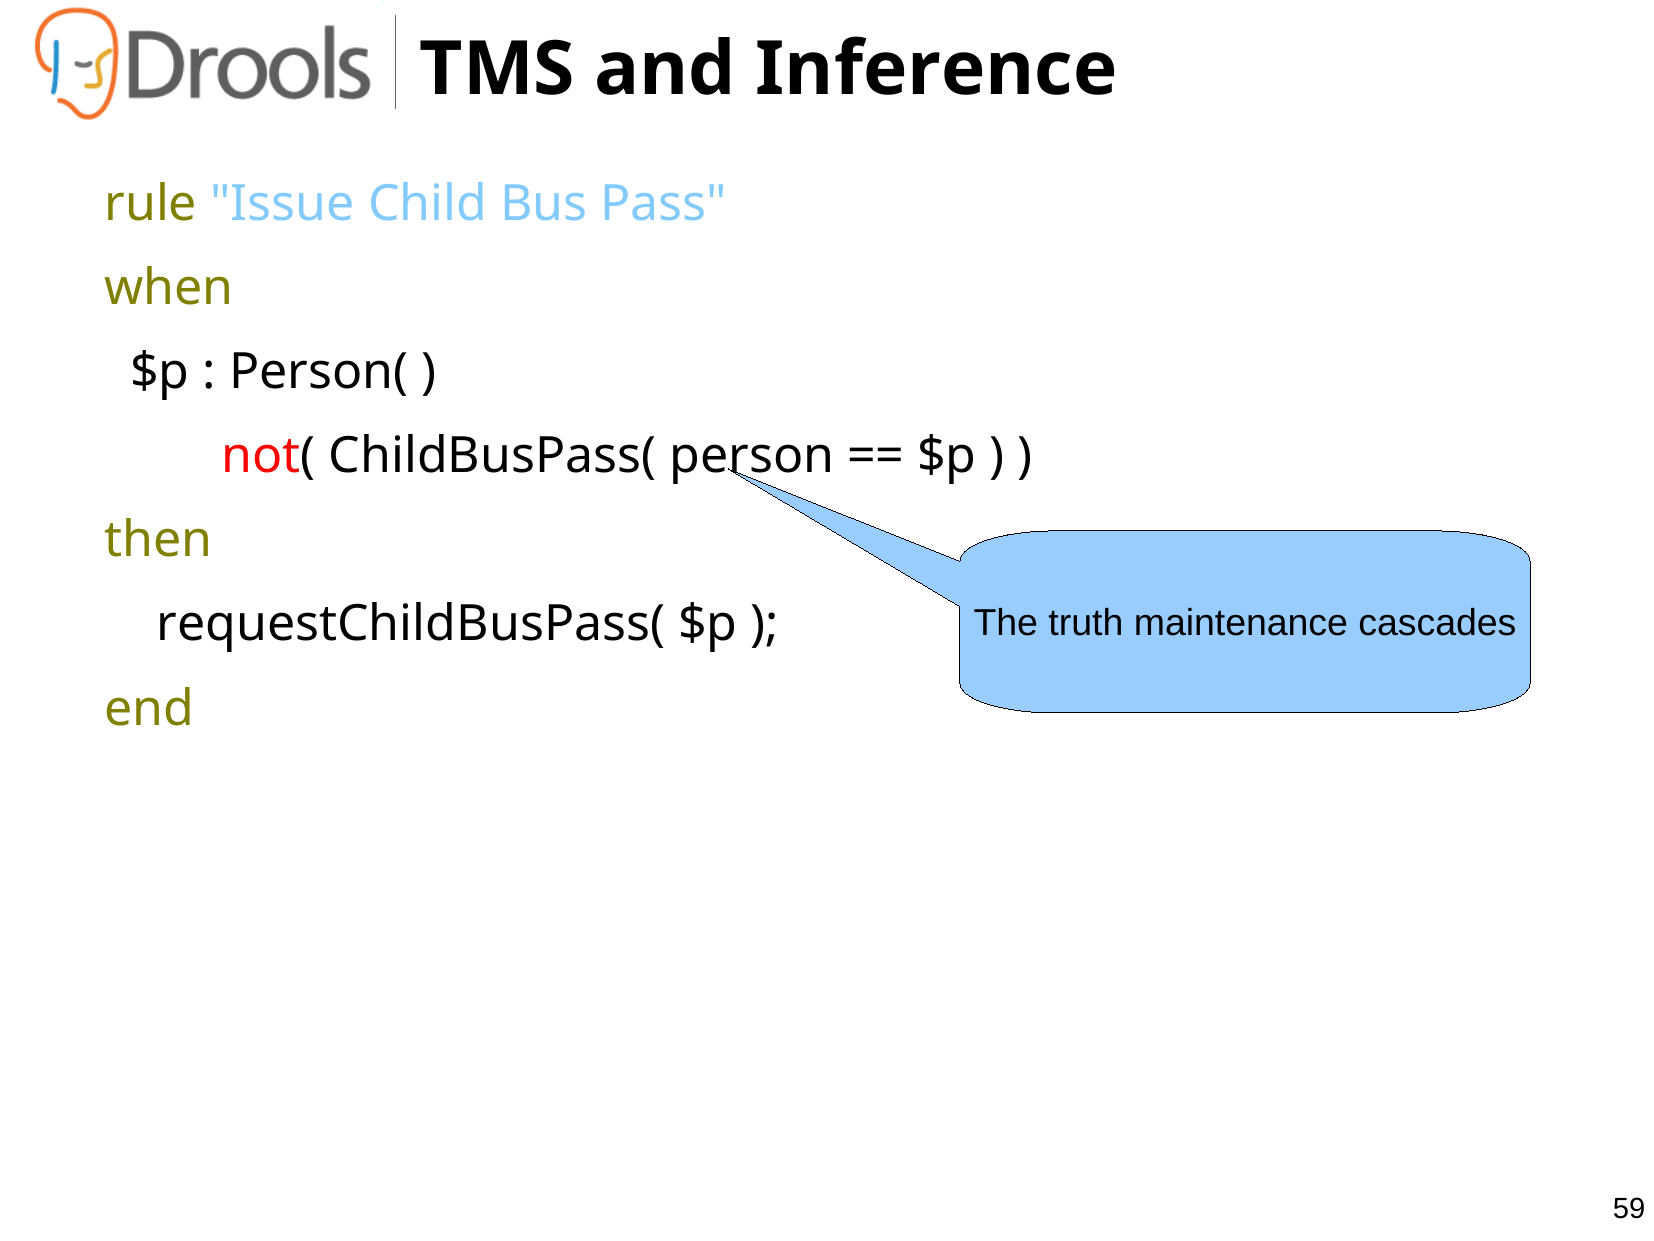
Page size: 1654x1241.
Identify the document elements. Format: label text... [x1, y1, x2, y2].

list rule "Issue Child Bus Pass" when $p : Person( ) not( ChildBusPass( person == $p ) ) then requestChildBusPass( $p ); end [104, 166, 1517, 961]
title TMS and Inference [419, 12, 1630, 118]
text_box The truth maintenance cascades [728, 468, 1531, 713]
picture [29, 0, 384, 126]
